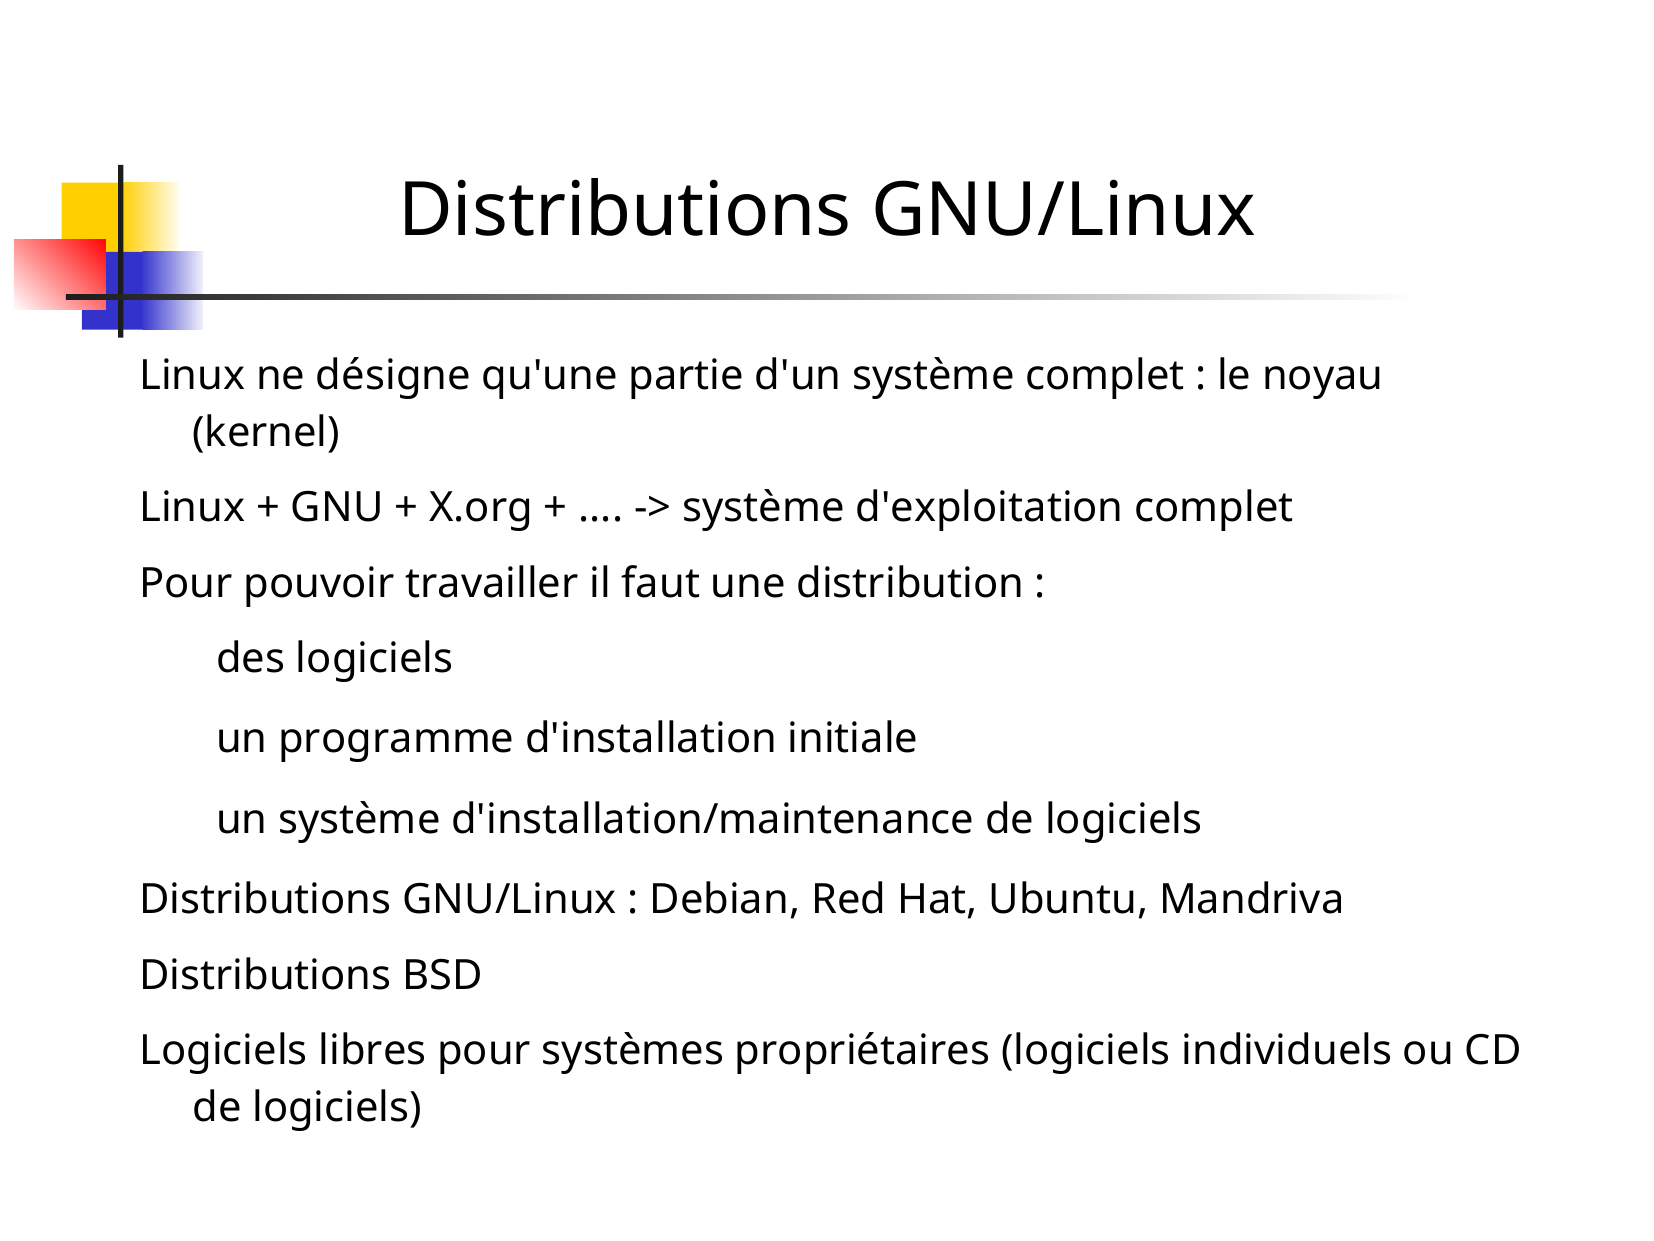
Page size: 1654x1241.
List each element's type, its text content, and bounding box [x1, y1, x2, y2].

title Distributions GNU/Linux [121, 110, 1534, 303]
list Linux ne désigne qu'une partie d'un système complet : le noyau (kernel) Linux + GNU + X.org + .... -> système d'exploitation complet Pour pouvoir travailler il faut une distribution : des logiciels un programme d'installation initiale un système d'installation/maintenance de logiciels Distributions GNU/Linux : Debian, Red Hat, Ubuntu, Mandriva Distributions BSD Logiciels libres pour systèmes propriétaires (logiciels individuels ou CD de logiciels) [121, 344, 1534, 1112]
